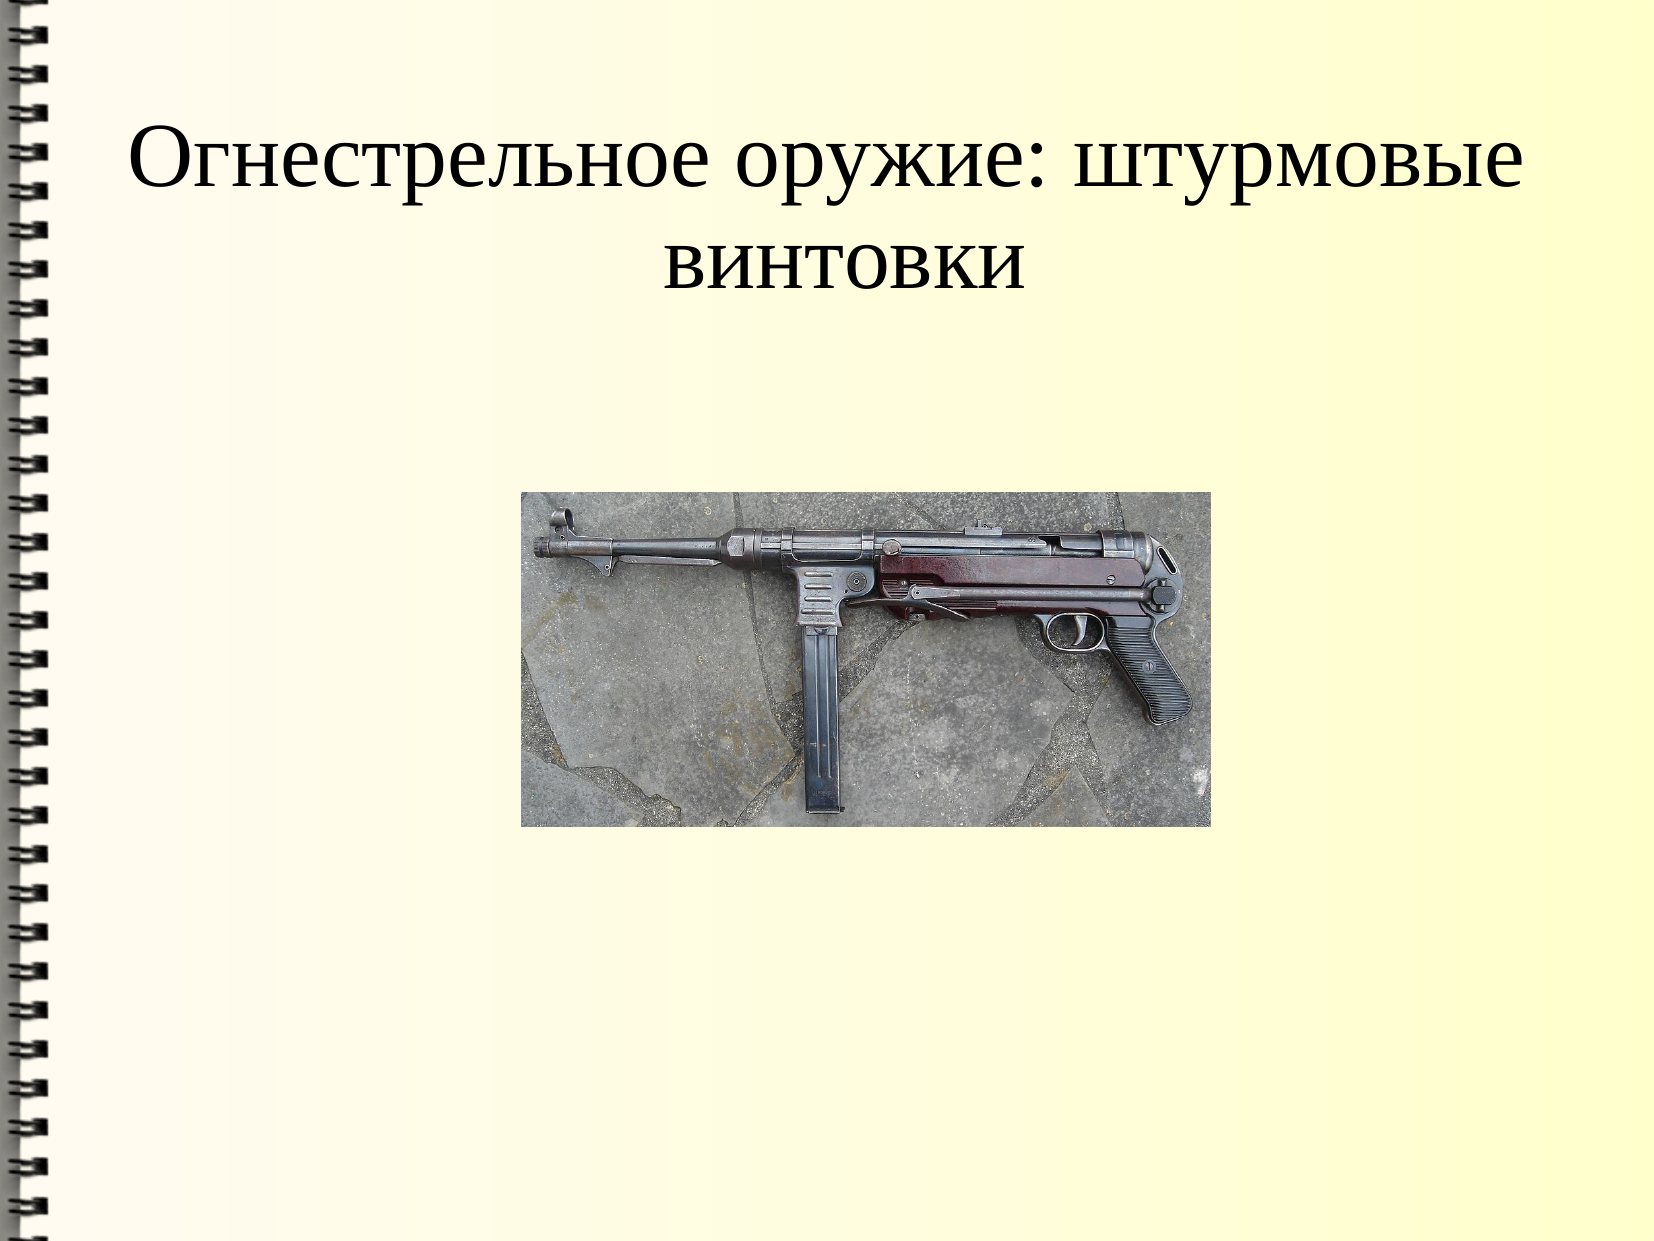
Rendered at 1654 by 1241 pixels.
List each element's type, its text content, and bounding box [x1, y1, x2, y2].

picture [0, 0, 1654, 1241]
title Огнестрельное оружие: штурмовые винтовки [121, 102, 1534, 311]
picture [521, 492, 1211, 827]
